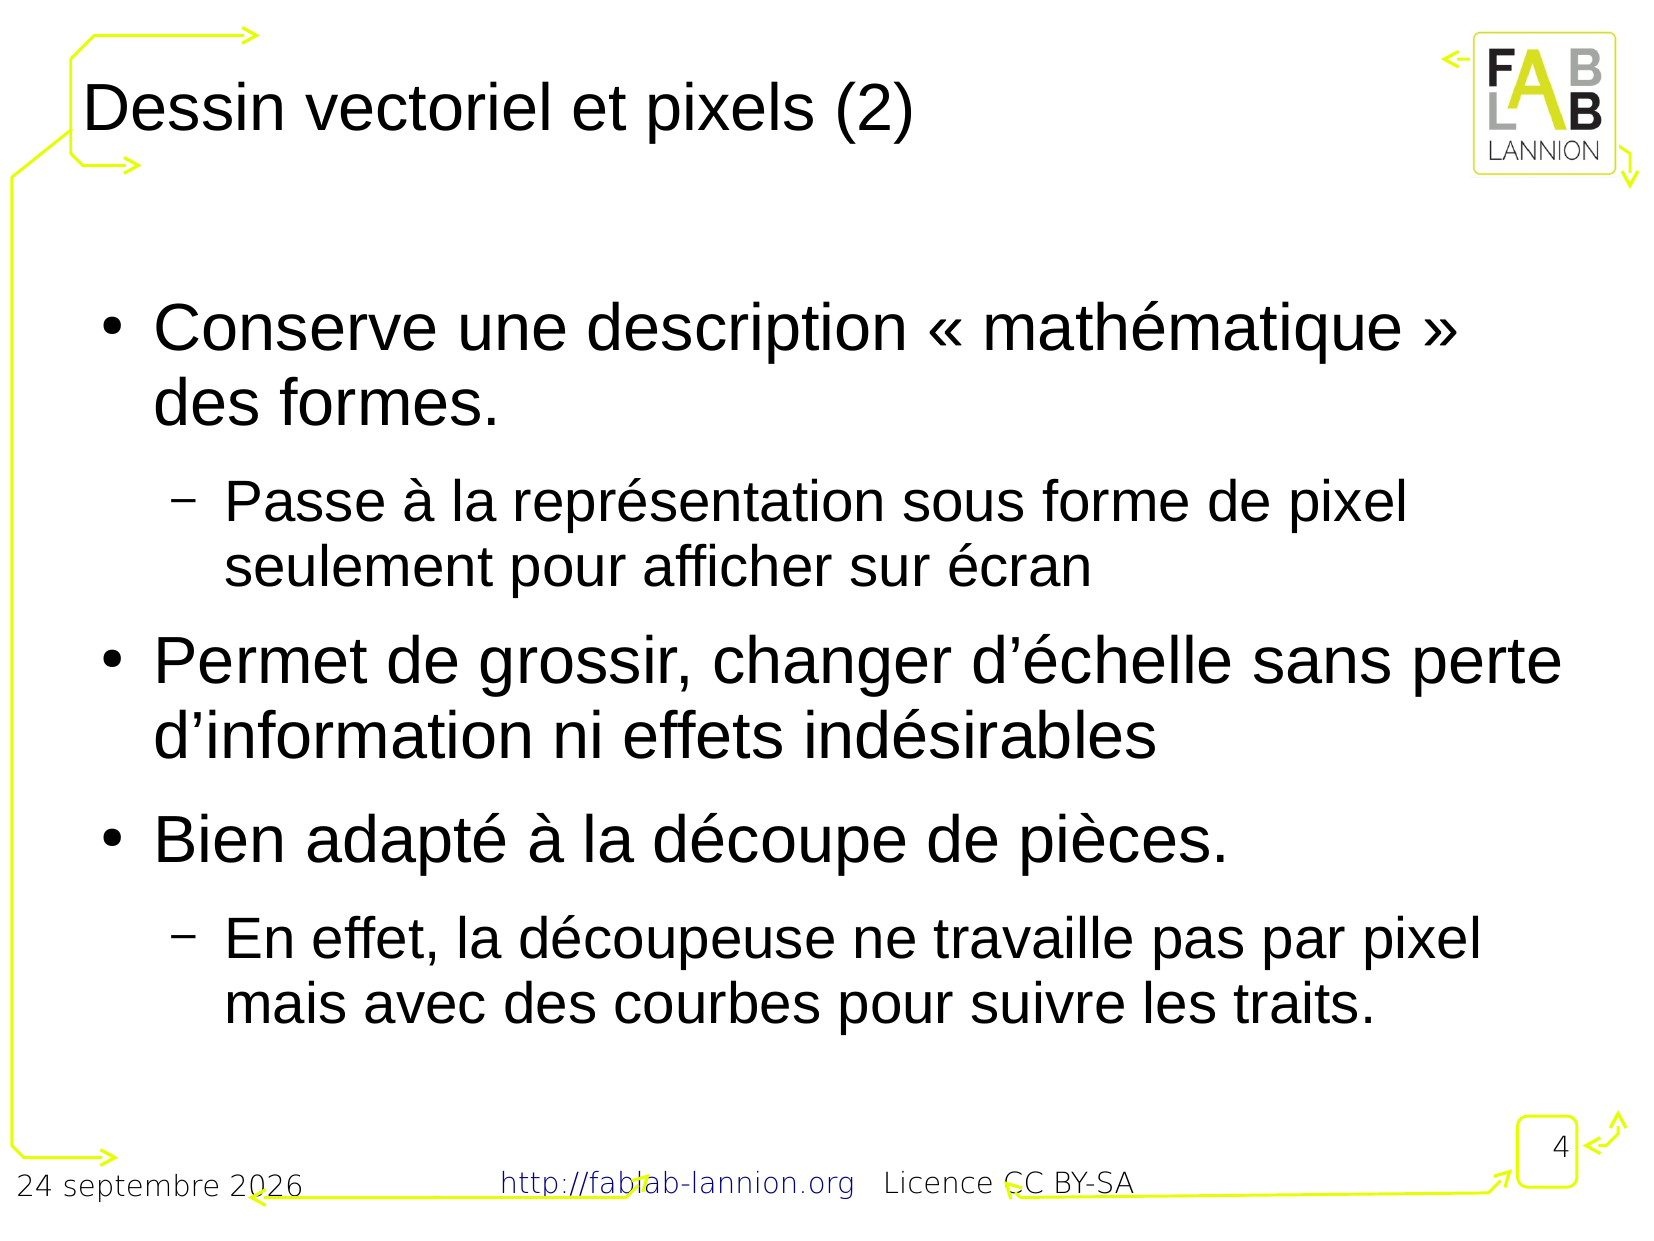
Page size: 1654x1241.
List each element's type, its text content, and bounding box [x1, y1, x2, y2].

list Conserve une description « mathématique » des formes. Passe à la représentation sous forme de pixel seulement pour afficher sur écran Permet de grossir, changer d’échelle sans perte d’information ni effets indésirables Bien adapté à la découpe de pièces. En effet, la découpeuse ne travaille pas par pixel mais avec des courbes pour suivre les traits. [82, 290, 1571, 1087]
title Dessin vectoriel et pixels (2) [82, 49, 1441, 166]
picture [1470, 29, 1619, 178]
